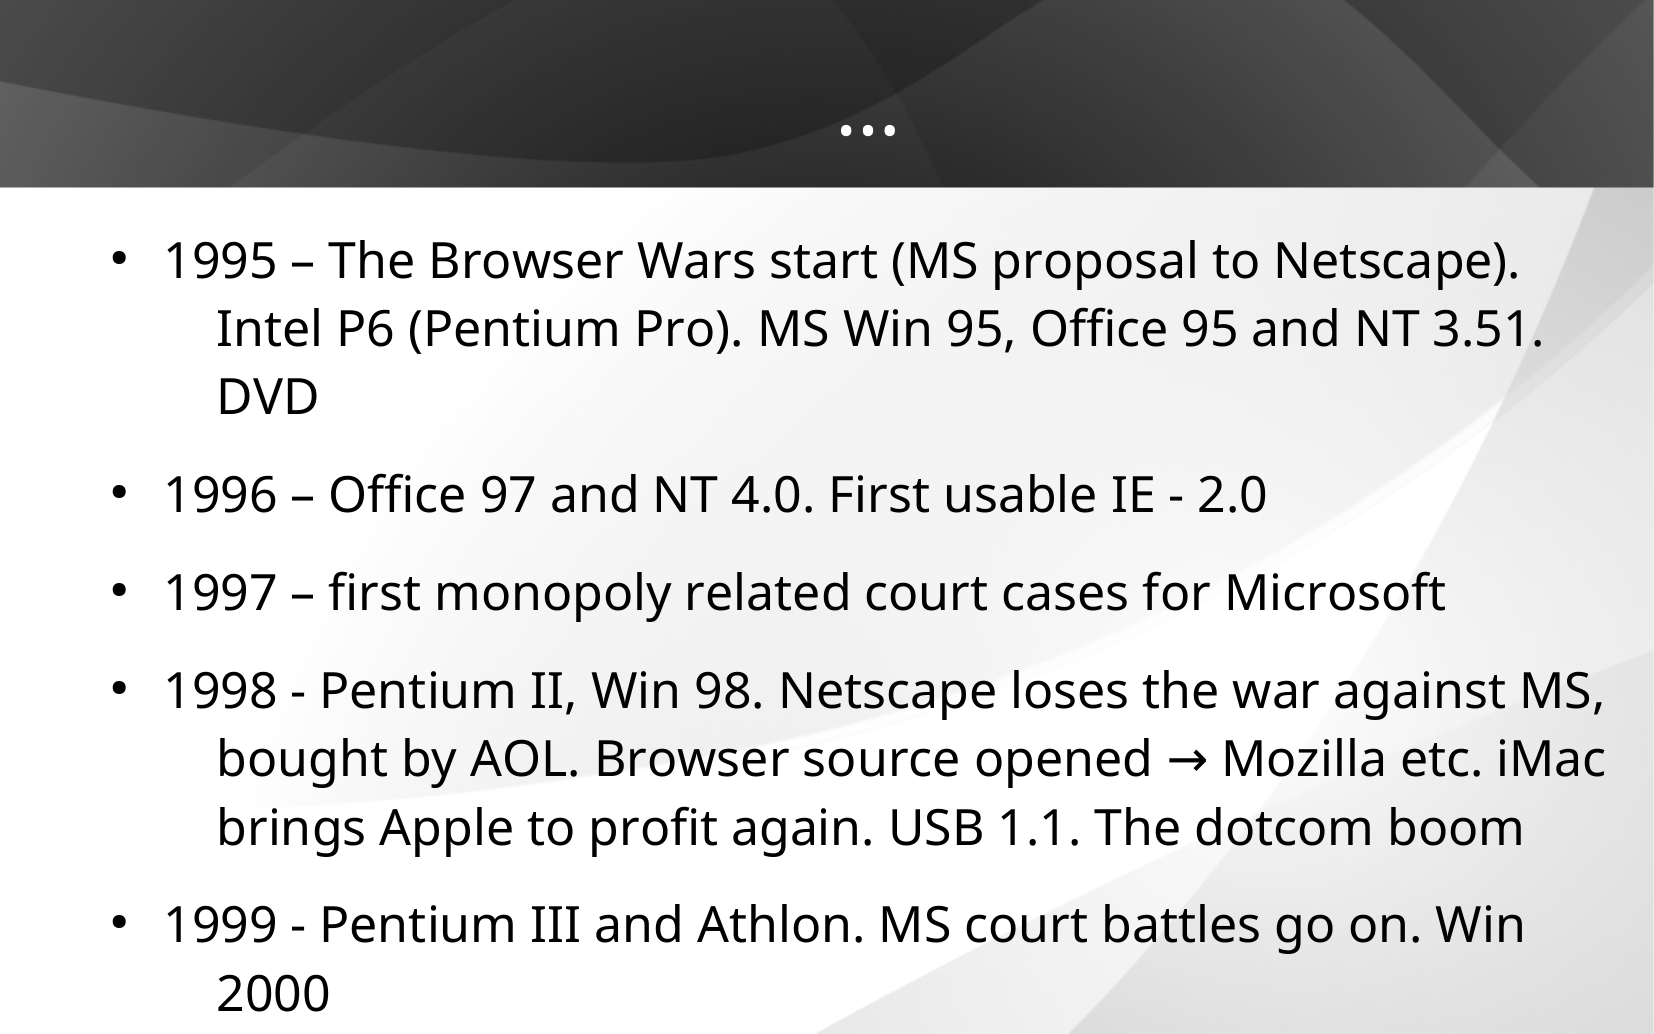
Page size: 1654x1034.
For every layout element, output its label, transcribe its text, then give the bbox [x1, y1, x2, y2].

title … [124, 0, 1613, 208]
picture [0, 0, 1654, 1034]
list 1995 – The Browser Wars start (MS proposal to Netscape). Intel P6 (Pentium Pro). MS Win 95, Office 95 and NT 3.51. DVD 1996 – Office 97 and NT 4.0. First usable IE - 2.0 1997 – first monopoly related court cases for Microsoft 1998 - Pentium II, Win 98. Netscape loses the war against MS, bought by AOL. Browser source opened → Mozilla etc. iMac brings Apple to profit again. USB 1.1. The dotcom boom 1999 - Pentium III and Athlon. MS court battles go on. Win 2000 2000 – Chips pass 1GHz. Win ME. DivX. WordPerfect Office for Linux. USB 2.0. DVD drives spread. No Apocalypse... [75, 225, 1613, 1033]
